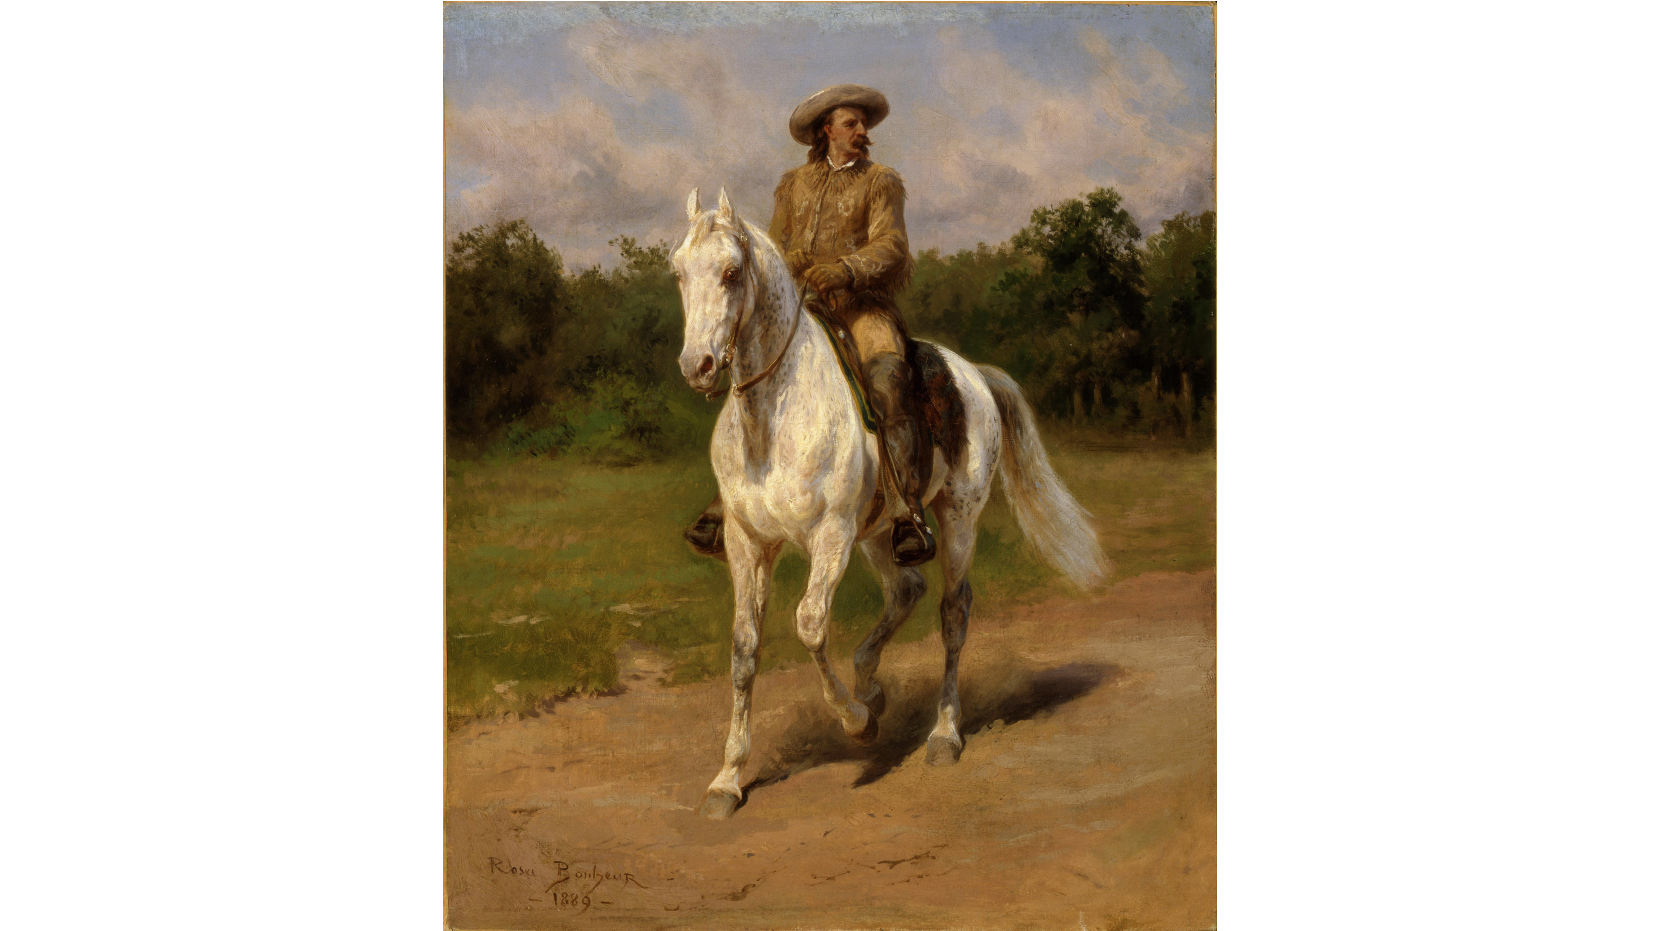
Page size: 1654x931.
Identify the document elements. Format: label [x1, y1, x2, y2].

picture [443, 1, 1217, 931]
